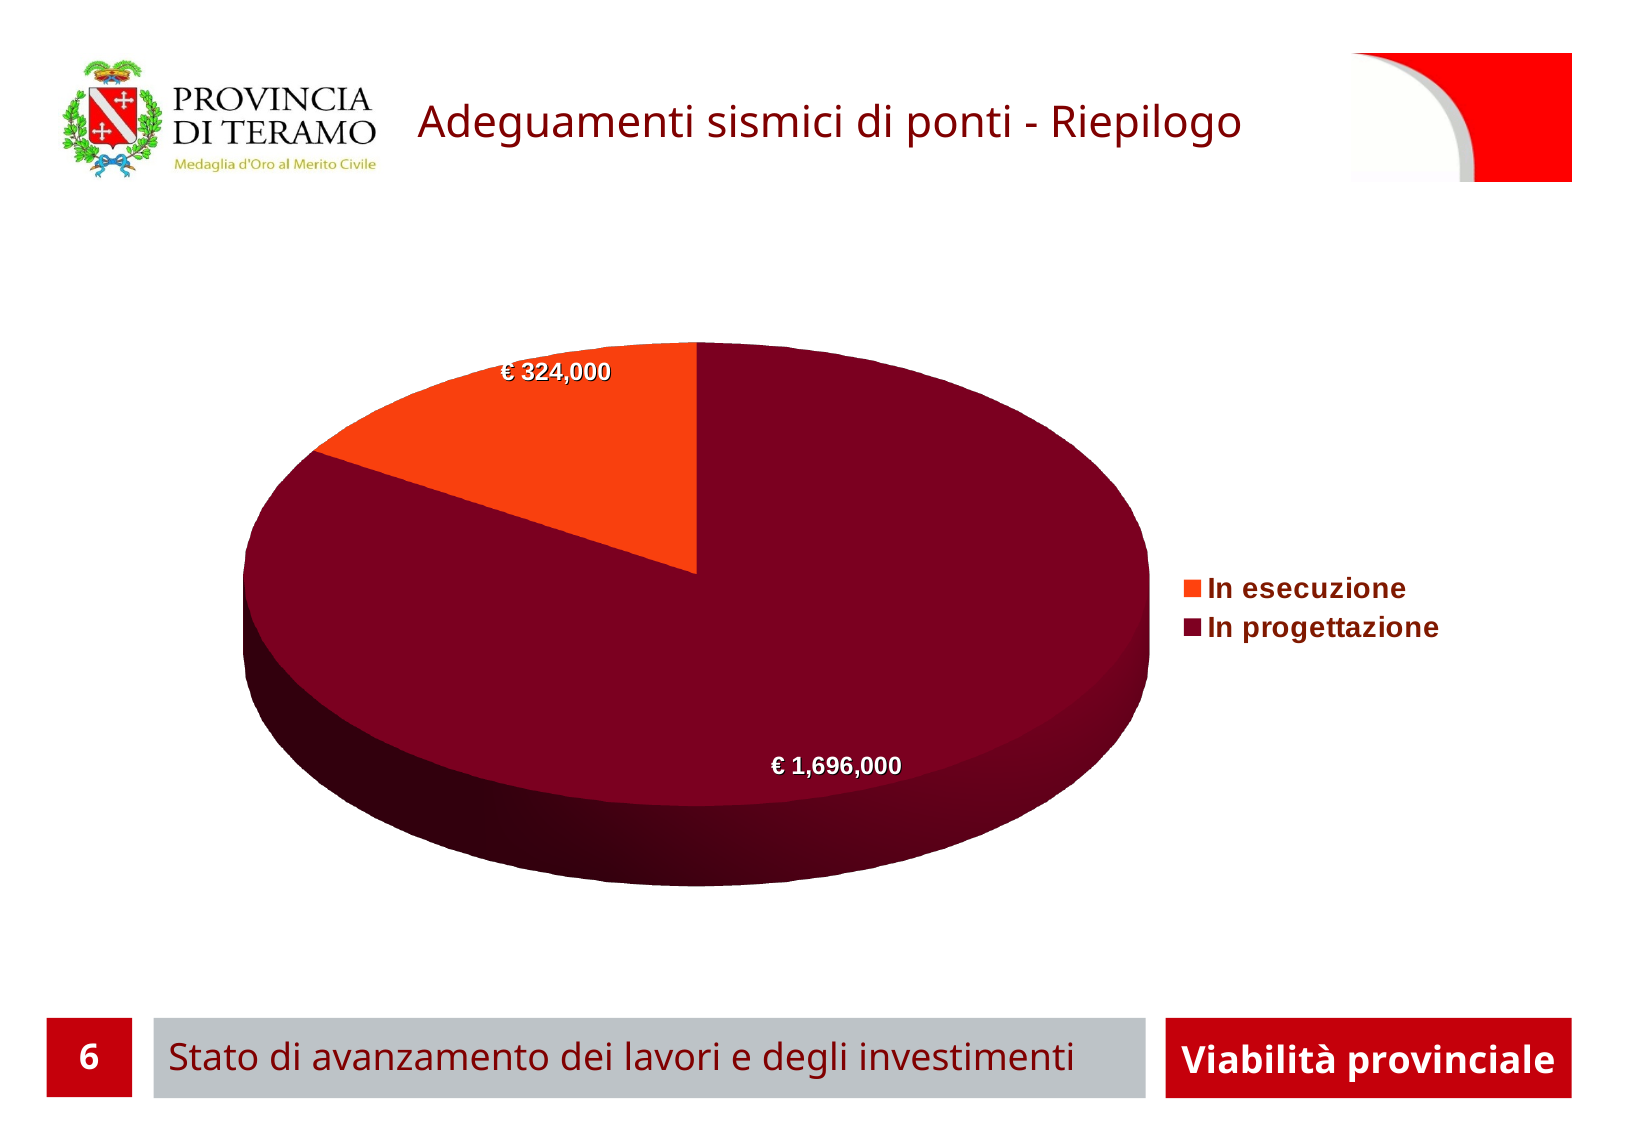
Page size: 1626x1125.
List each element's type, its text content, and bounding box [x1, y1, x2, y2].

picture [1352, 53, 1572, 182]
chart [214, 259, 1463, 957]
picture [58, 53, 384, 182]
title Adeguamenti sismici di ponti - Riepilogo [406, 53, 1352, 187]
